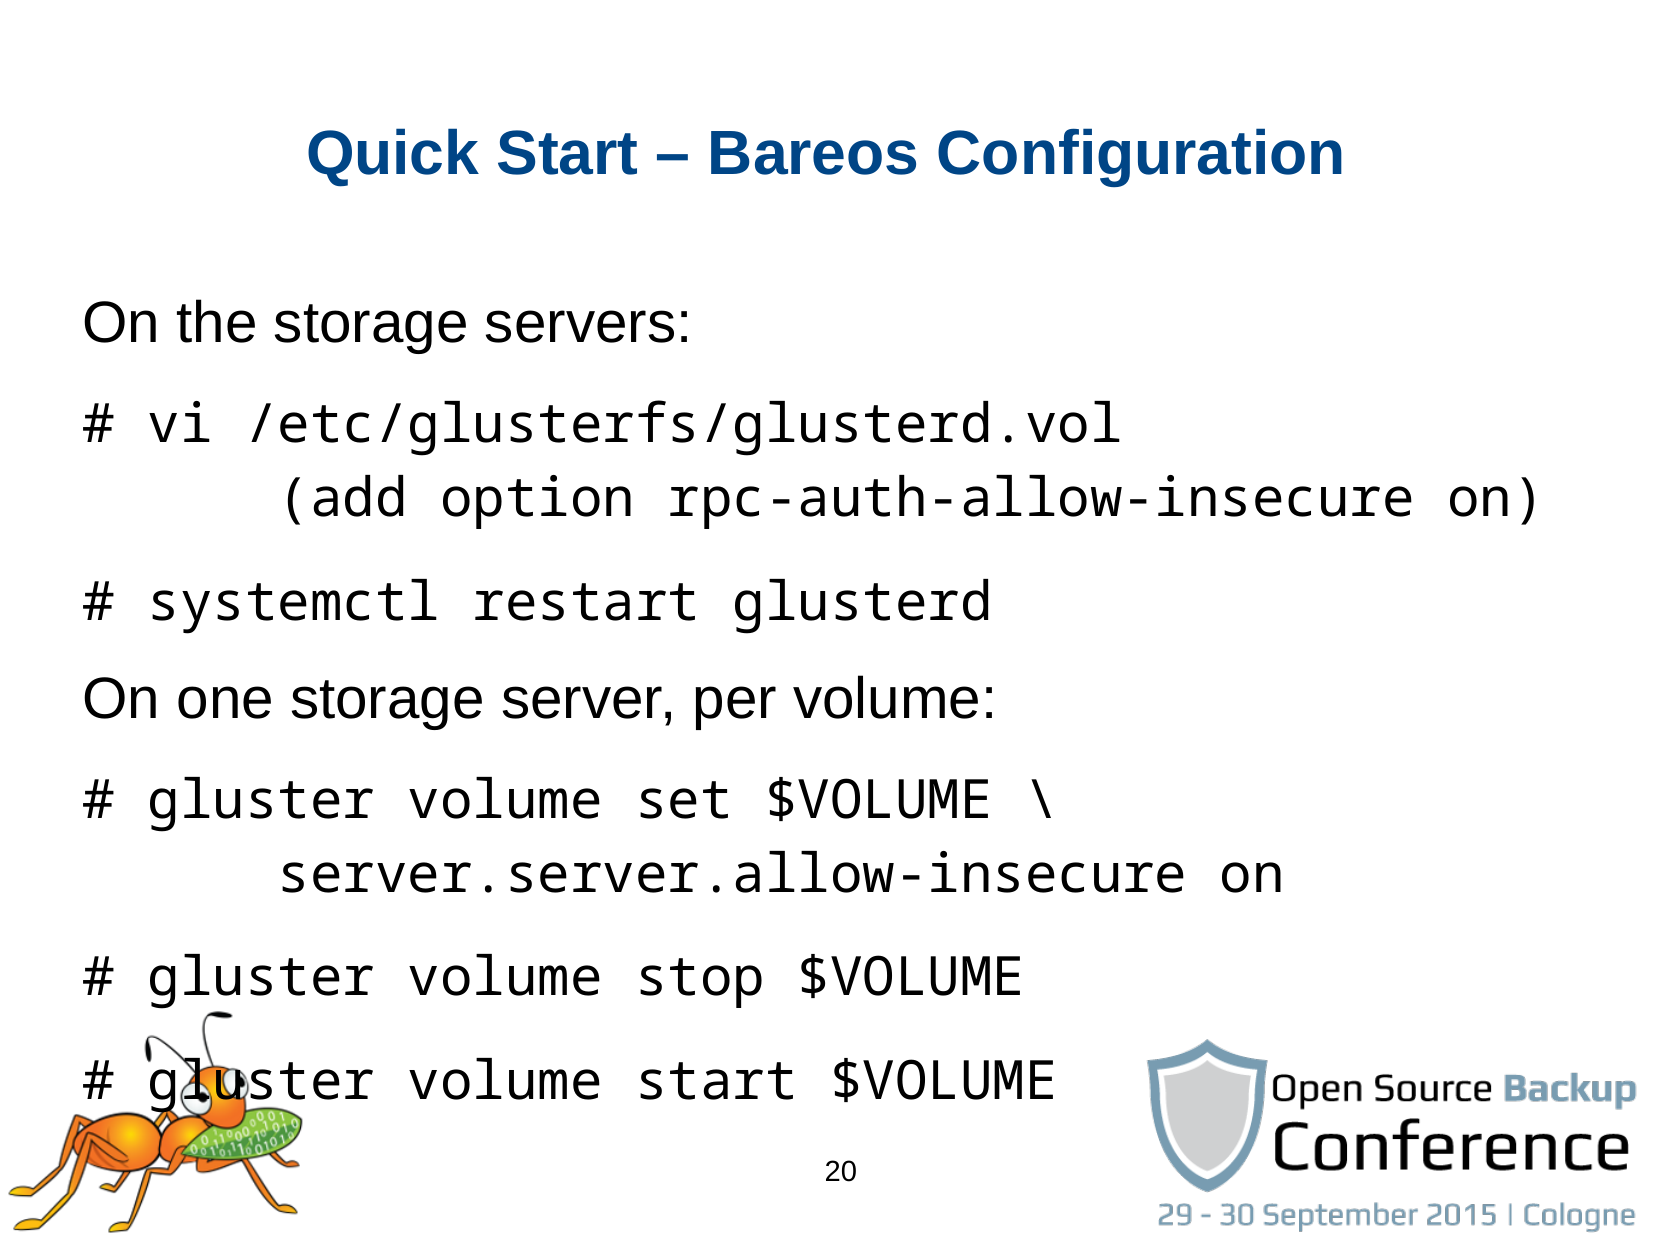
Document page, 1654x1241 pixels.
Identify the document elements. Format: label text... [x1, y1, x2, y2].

title Quick Start – Bareos Configuration [82, 49, 1571, 257]
picture [1132, 1033, 1654, 1241]
list On the storage servers: # vi /etc/glusterfs/glusterd.vol (add option rpc-auth-allow-insecure on) # systemctl restart glusterd On one storage server, per volume: # gluster volume set $VOLUME \ server.server.allow-insecure on # gluster volume stop $VOLUME # gluster volume start $VOLUME [82, 290, 1571, 1010]
picture [5, 1009, 306, 1235]
